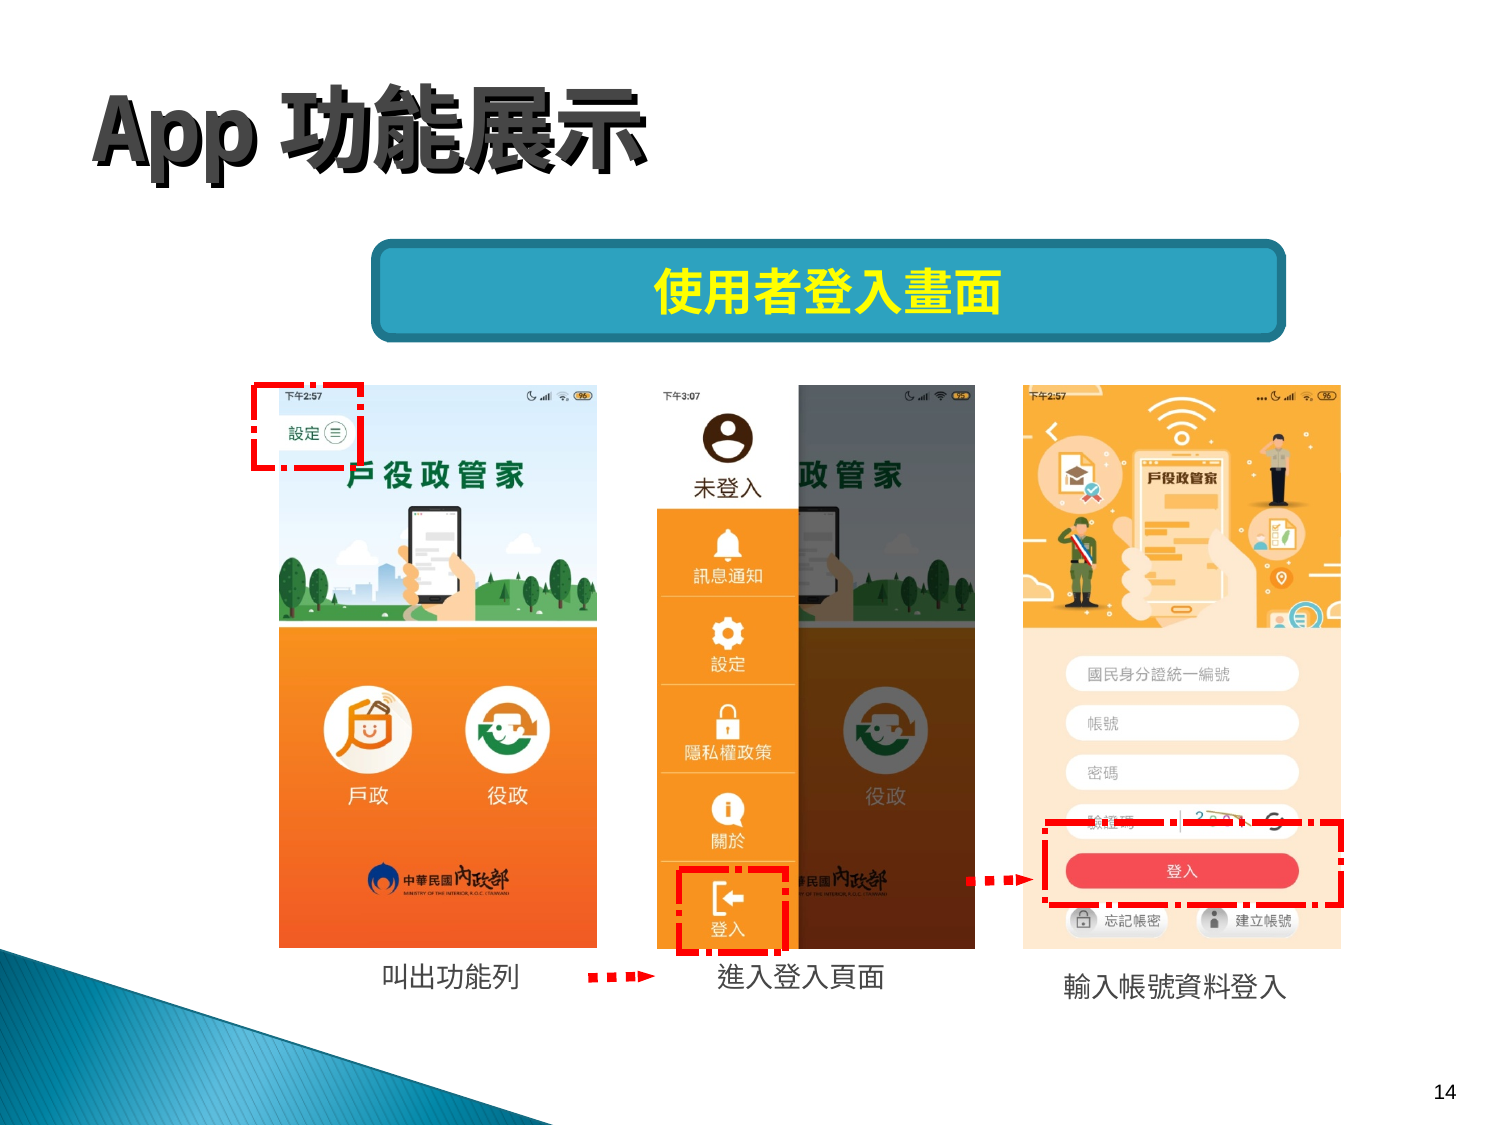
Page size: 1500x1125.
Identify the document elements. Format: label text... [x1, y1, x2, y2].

title App功能展示 [76, 31, 1427, 219]
text_box [1418, 1051, 1479, 1112]
picture [279, 385, 597, 948]
picture [1023, 385, 1341, 949]
text_box 使用者登入畫面 [375, 243, 1282, 338]
text_box 進入登入頁面 [702, 952, 932, 1002]
text_box 叫出功能列 [336, 952, 566, 1002]
picture [657, 385, 975, 949]
text_box 輸入帳號資料登入 [1021, 962, 1329, 1012]
